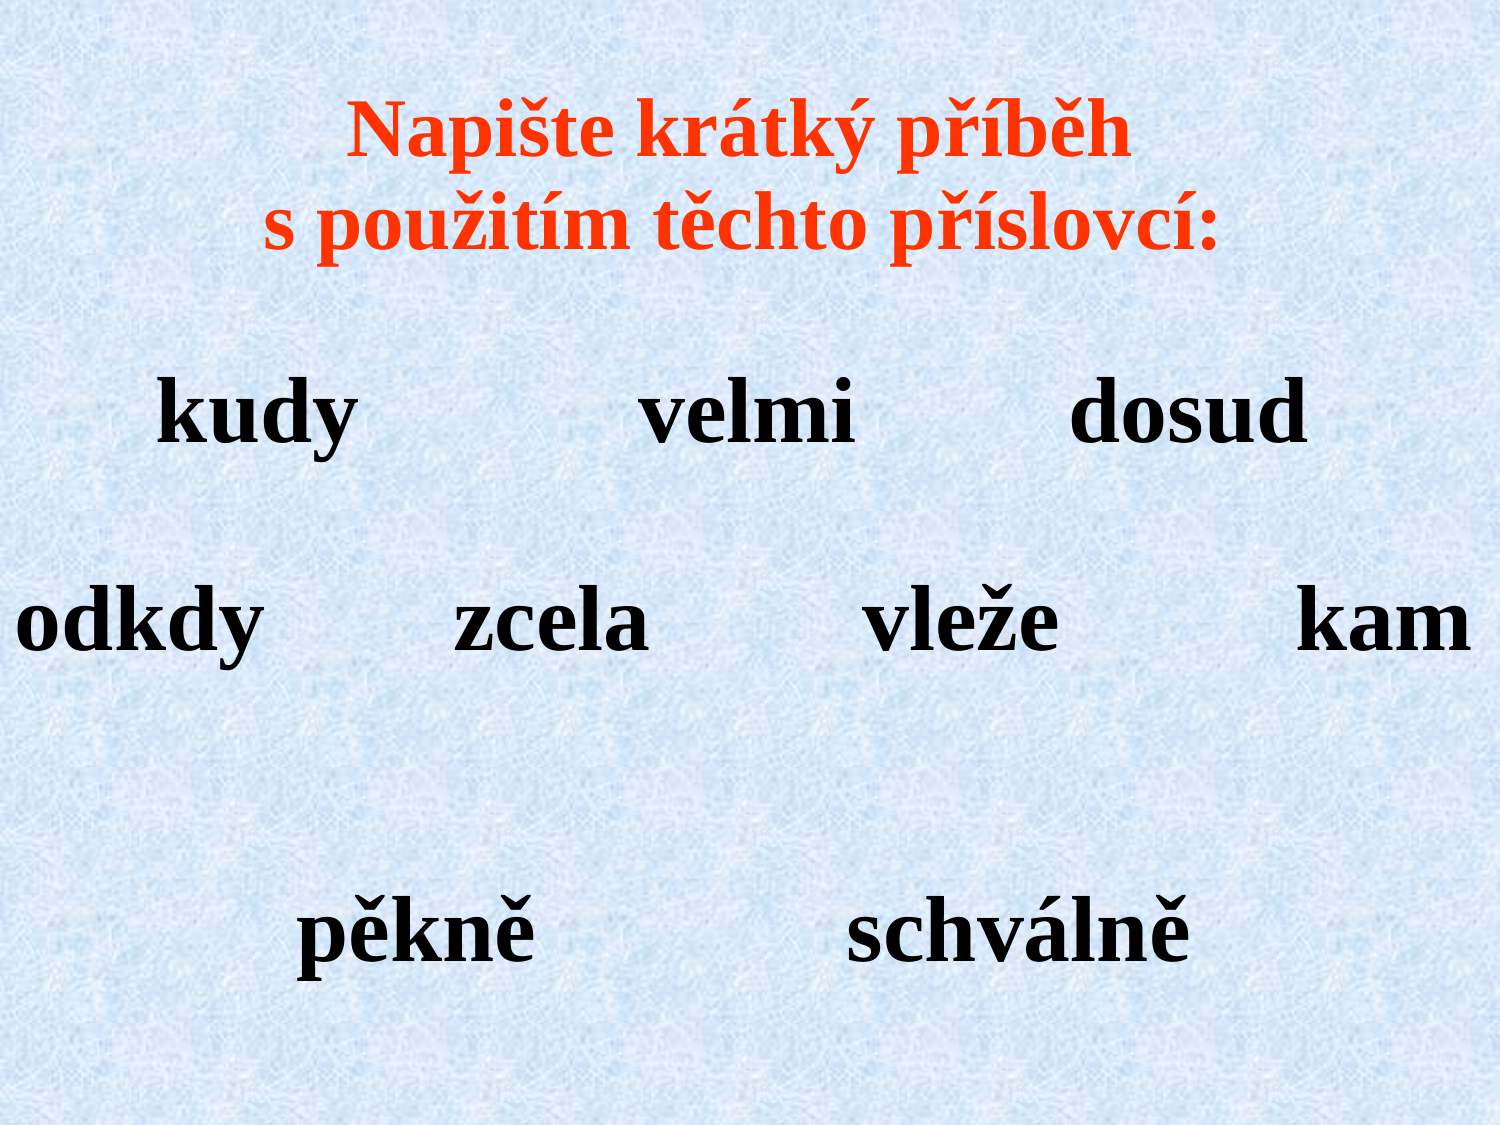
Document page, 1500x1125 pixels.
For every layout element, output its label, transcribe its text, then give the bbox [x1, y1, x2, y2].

text_box Napište krátký příběh s použitím těchto příslovcí: kudy velmi dosud odkdy zcela vleže kam pěkně schválně [0, 74, 1500, 990]
